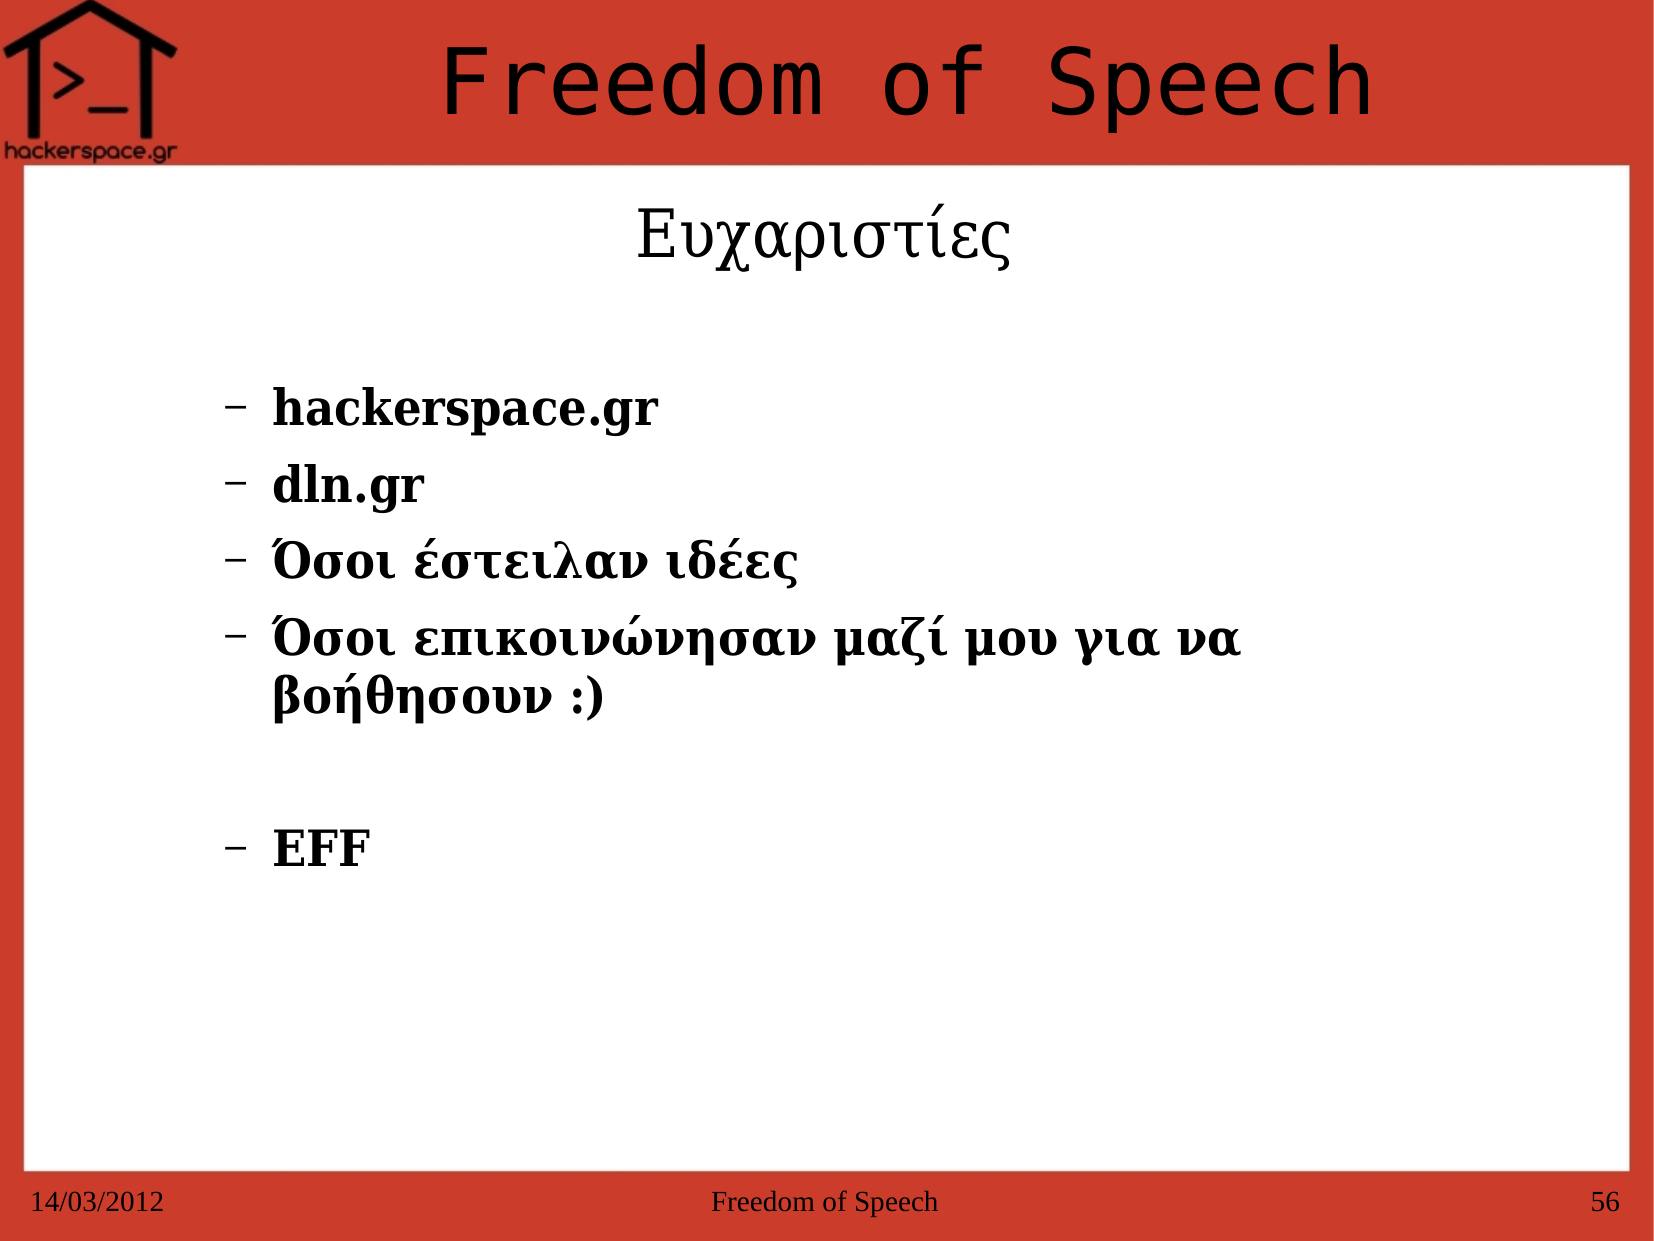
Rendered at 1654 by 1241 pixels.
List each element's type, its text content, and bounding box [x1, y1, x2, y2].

picture [0, 0, 1654, 1241]
list Ευχαριστίες hackerspace.gr dln.gr Όσοι έστειλαν ιδέες Όσοι επικοινώνησαν μαζί μου για να βοήθησουν :) EFF [60, 195, 1591, 1141]
title Freedom of Speech [195, 15, 1621, 151]
